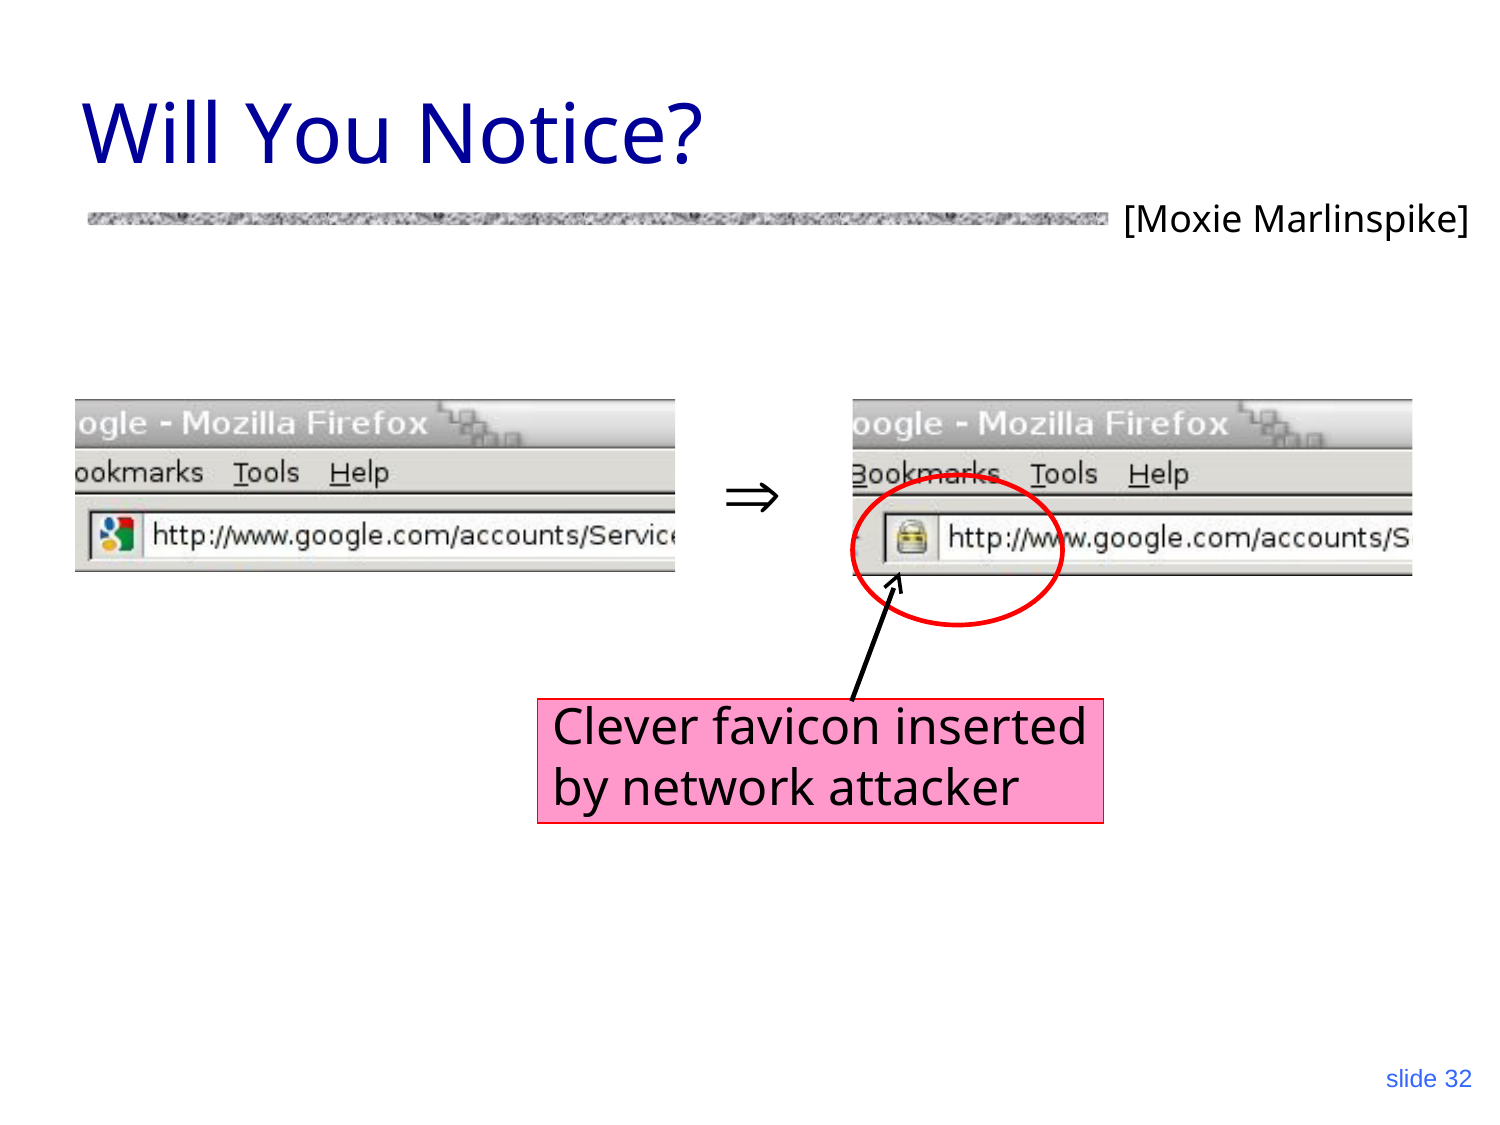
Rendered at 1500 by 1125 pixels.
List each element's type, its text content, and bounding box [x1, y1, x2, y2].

title Will You Notice? [66, 37, 1438, 188]
text_box  [707, 437, 798, 543]
text_box Clever favicon inserted by network attacker [537, 698, 1104, 823]
text_box [Moxie Marlinspike] [1108, 187, 1486, 248]
picture [75, 399, 676, 572]
picture [855, 478, 1060, 576]
text_box slide <number> [1174, 1025, 1488, 1101]
picture [852, 399, 1413, 576]
picture [87, 212, 1108, 226]
